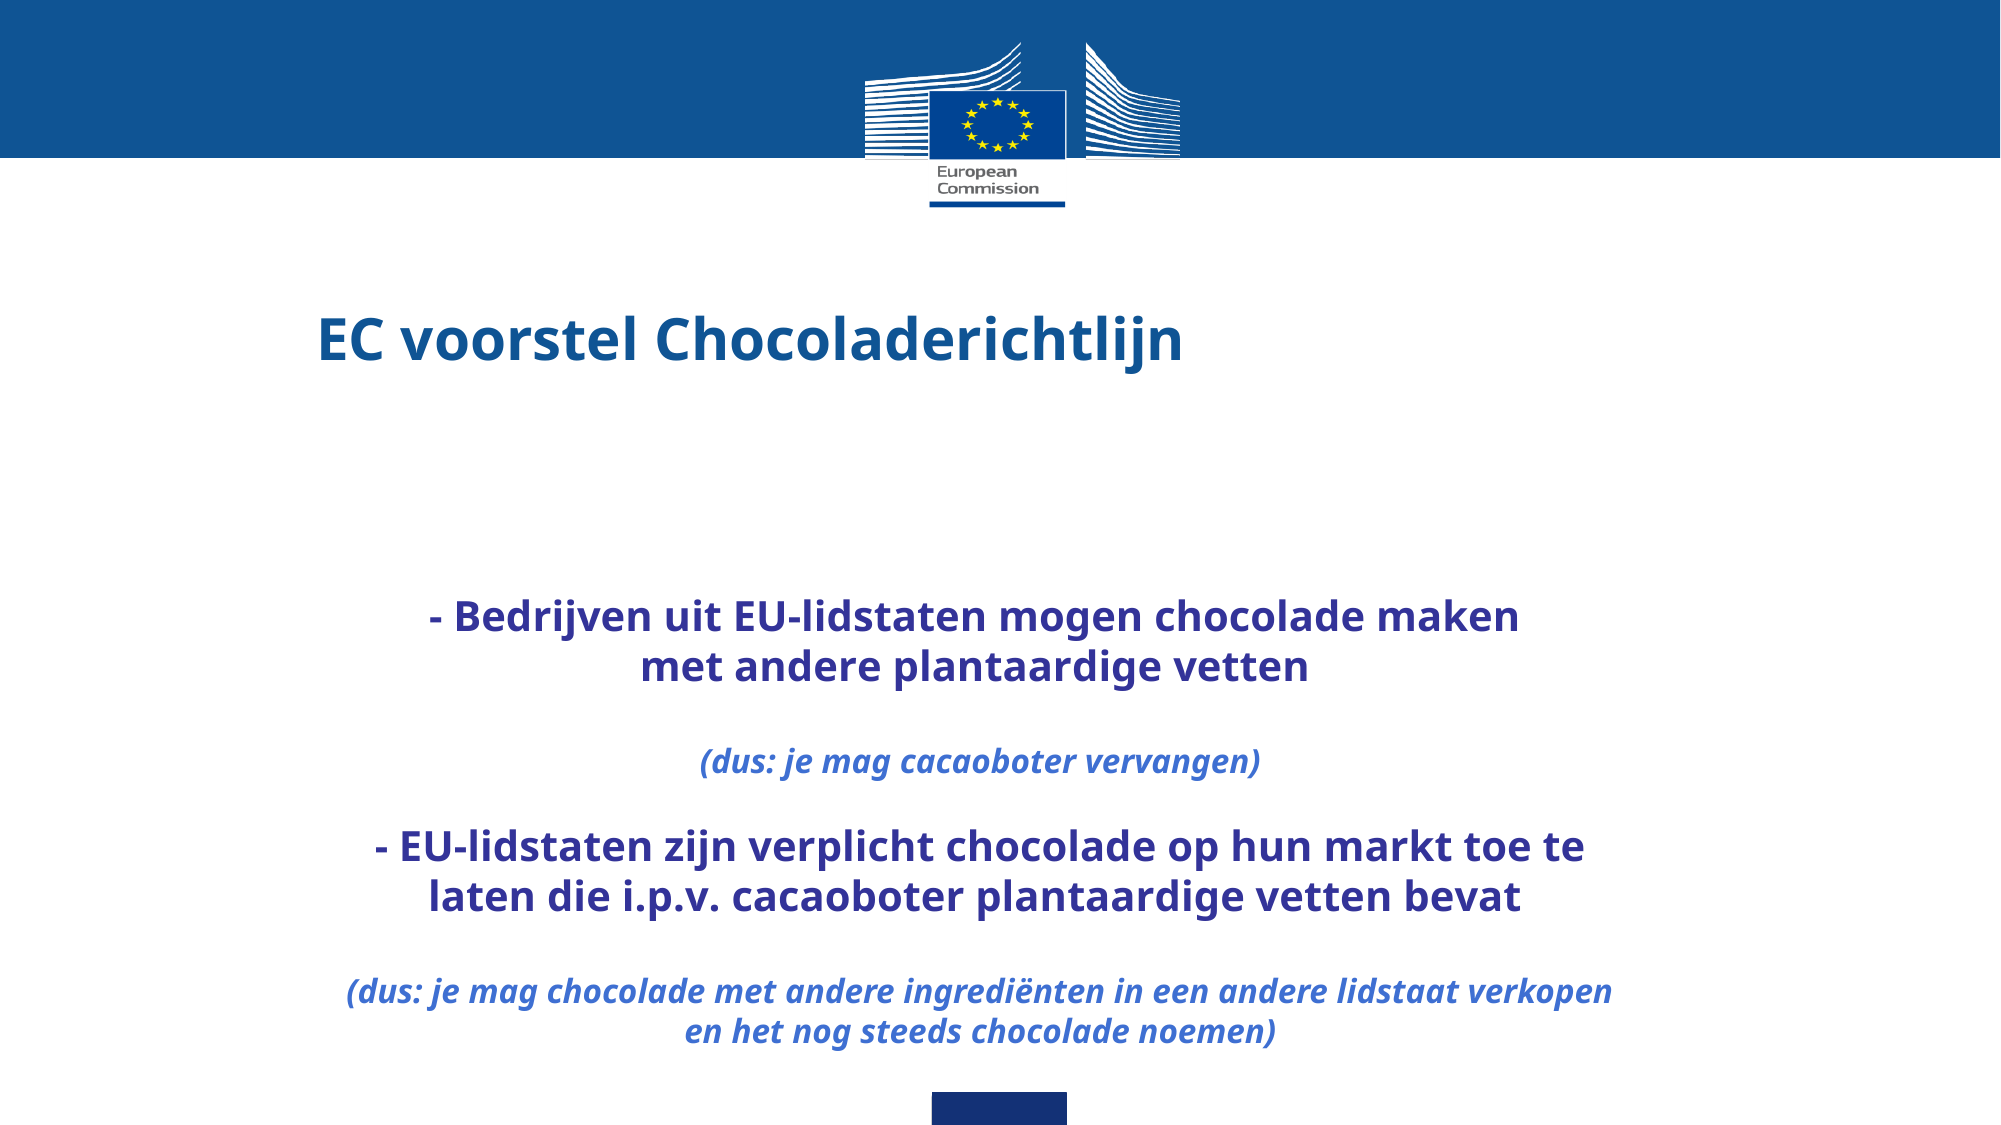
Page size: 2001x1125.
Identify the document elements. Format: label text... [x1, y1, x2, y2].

text_box EC voorstel Chocoladerichtlijn [301, 243, 1520, 432]
title - Bedrijven uit EU-lidstaten mogen chocolade maken met andere plantaardige vetten (dus: je mag cacaoboter vervangen) - EU-lidstaten zijn verplicht chocolade op hun markt toe te laten die i.p.v. cacaoboter plantaardige vetten bevat (dus: je mag chocolade met andere ingrediënten in een andere lidstaat verkopen en het nog steeds chocolade noemen) [254, 432, 1649, 1118]
